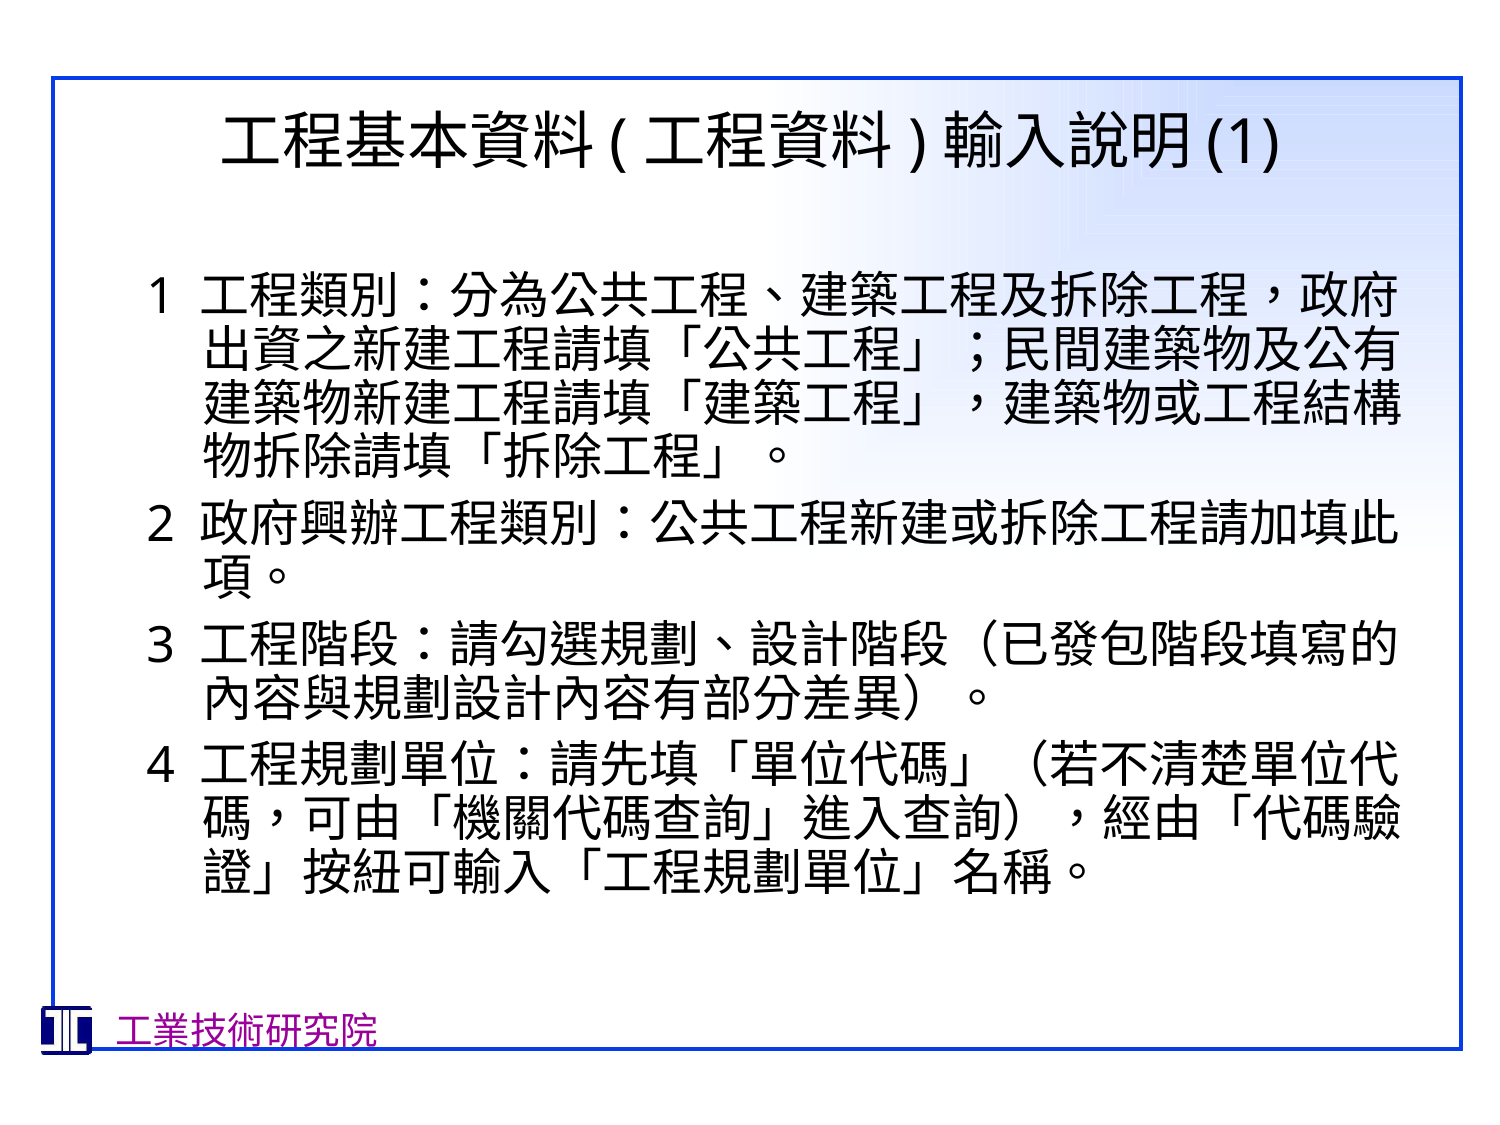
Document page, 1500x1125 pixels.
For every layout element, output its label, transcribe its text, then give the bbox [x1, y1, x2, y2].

list 1 工程類別：分為公共工程、建築工程及拆除工程，政府出資之新建工程請填「公共工程」；民間建築物及公有建築物新建工程請填「建築工程」，建築物或工程結構物拆除請填「拆除工程」。 2 政府興辦工程類別：公共工程新建或拆除工程請加填此項。 3 工程階段：請勾選規劃、設計階段（已發包階段填寫的內容與規劃設計內容有部分差異）。 4 工程規劃單位：請先填「單位代碼」（若不清楚單位代碼，可由「機關代碼查詢」進入查詢），經由「代碼驗證」按紐可輸入「工程規劃單位」名稱。 [75, 262, 1426, 1005]
title 工程基本資料(工程資料)輸入說明(1) [75, 45, 1426, 233]
